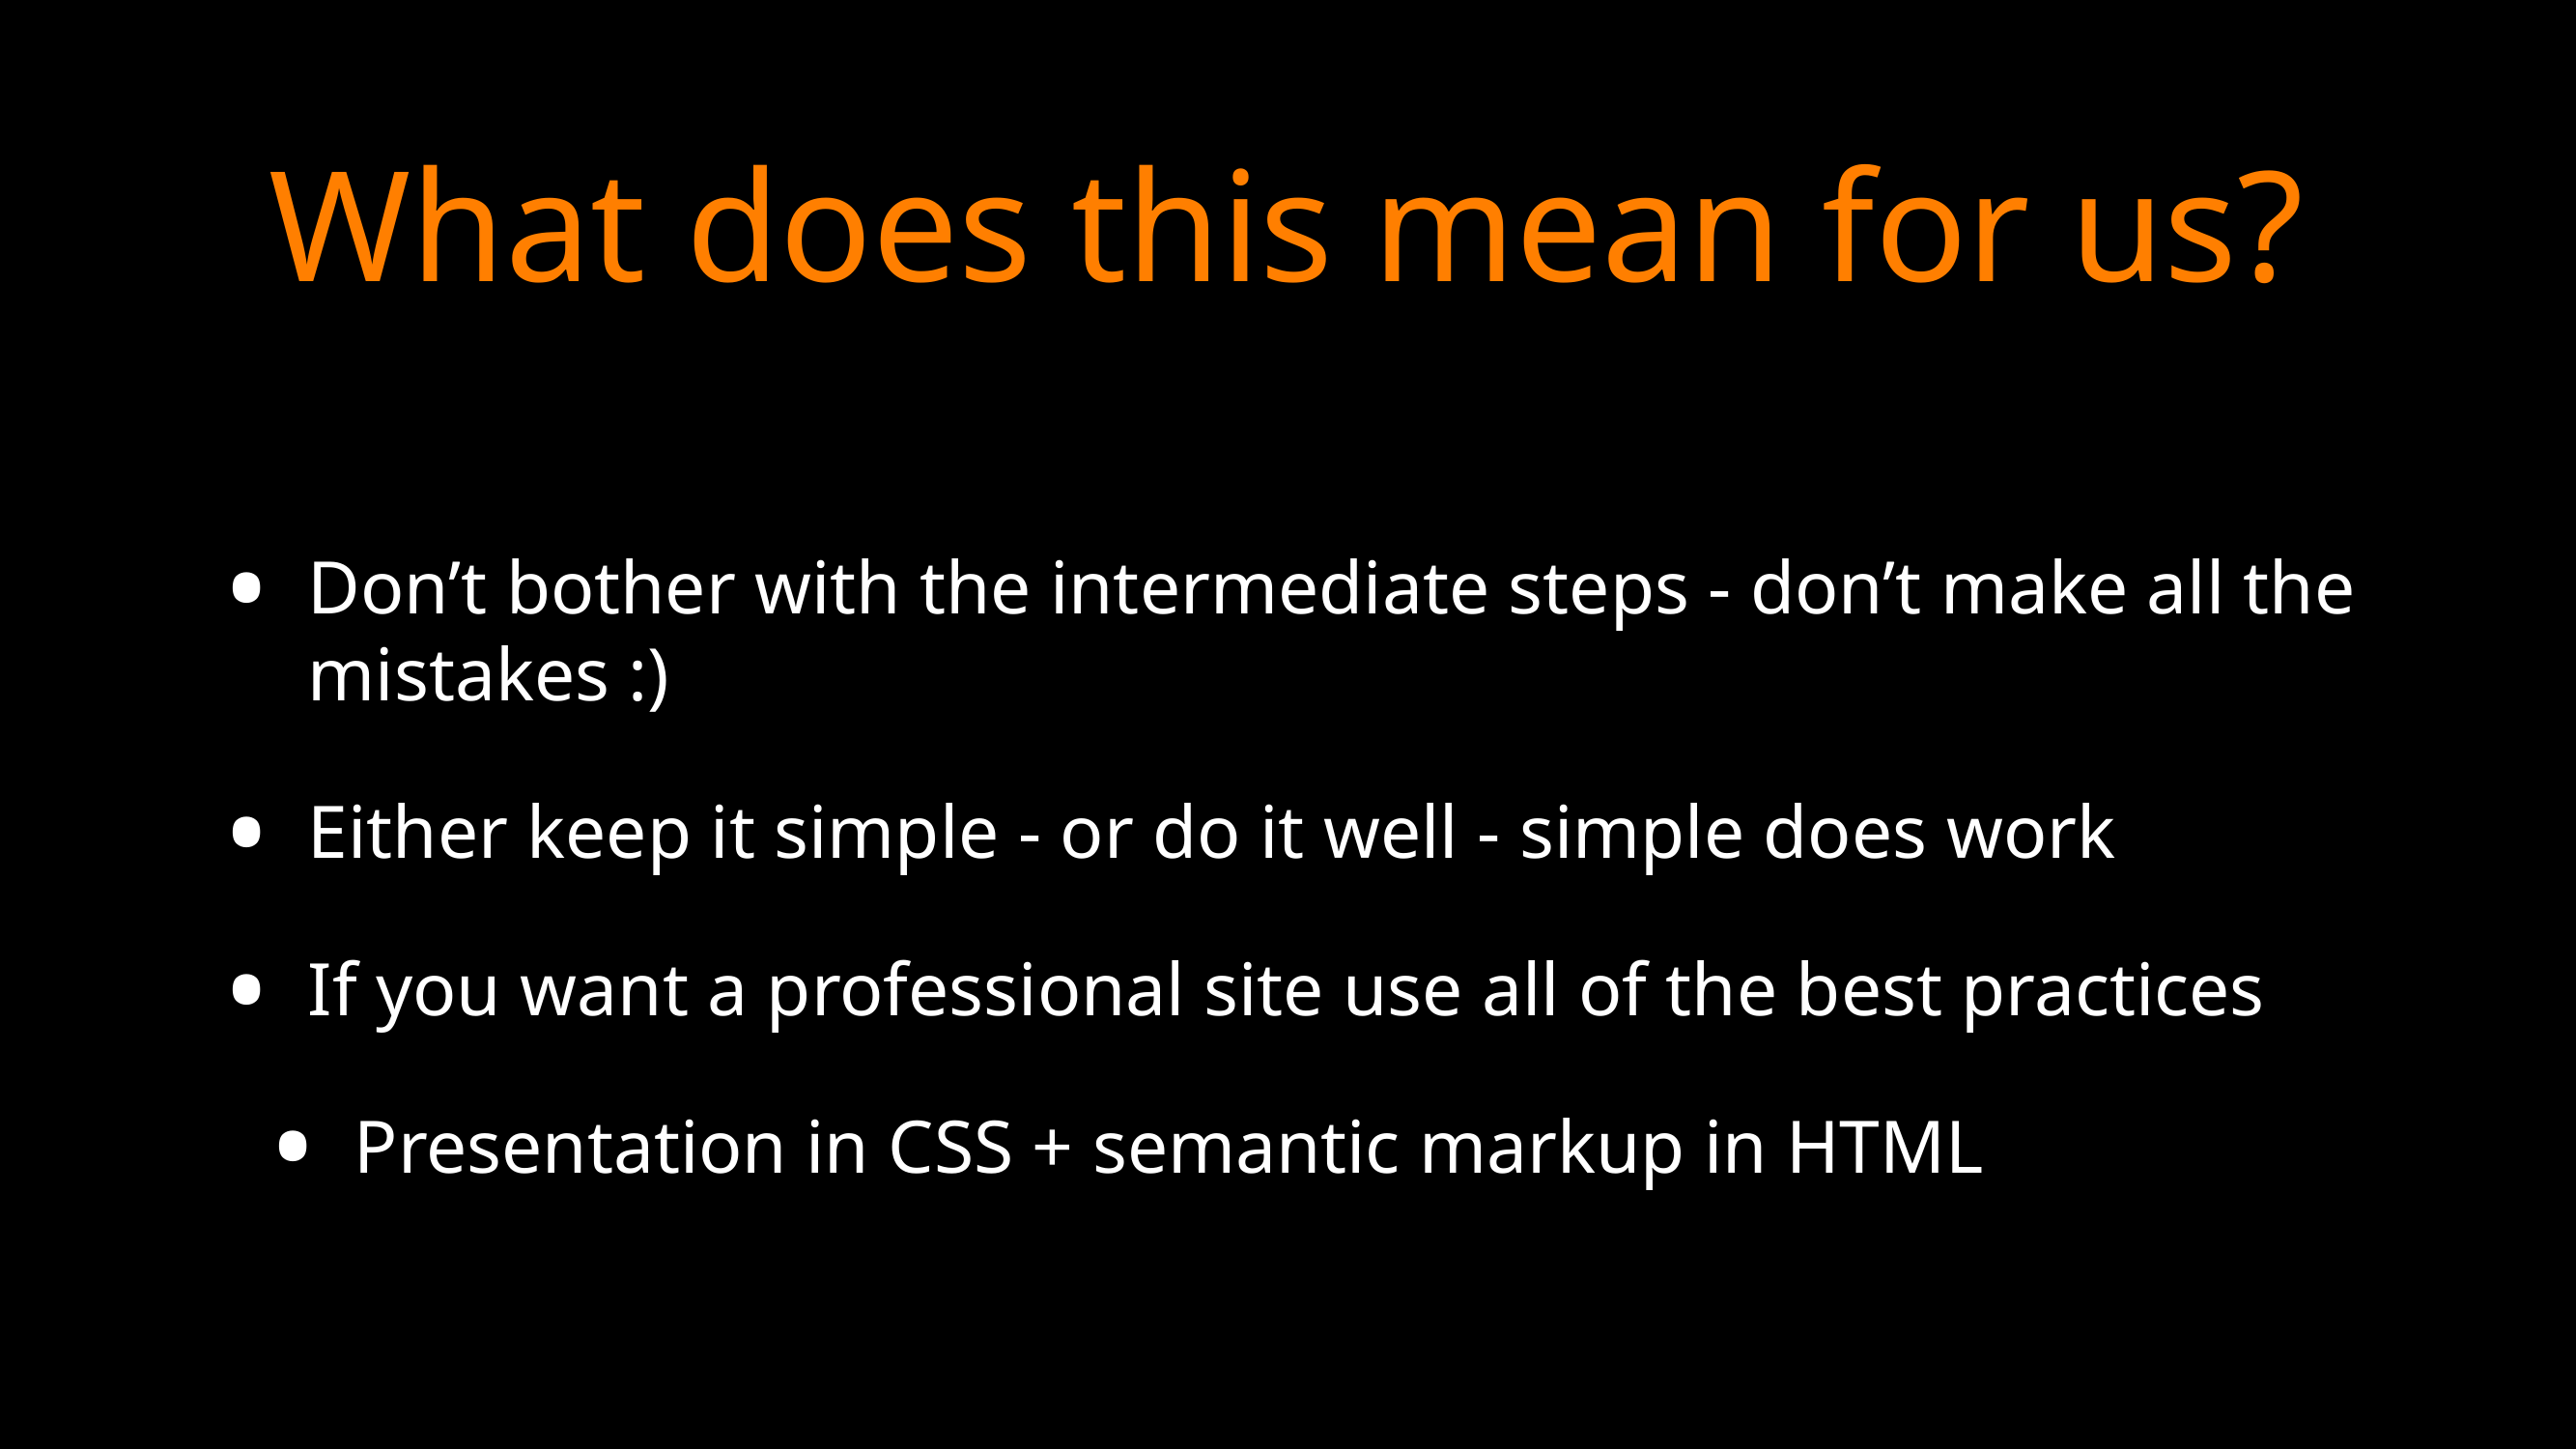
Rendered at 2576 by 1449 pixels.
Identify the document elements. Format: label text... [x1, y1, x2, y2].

list Don’t bother with the intermediate steps - don’t make all the mistakes :) Either keep it simple - or do it well - simple does work If you want a professional site use all of the best practices Presentation in CSS + semantic markup in HTML [183, 412, 2392, 1317]
title What does this mean for us? [183, 38, 2392, 403]
